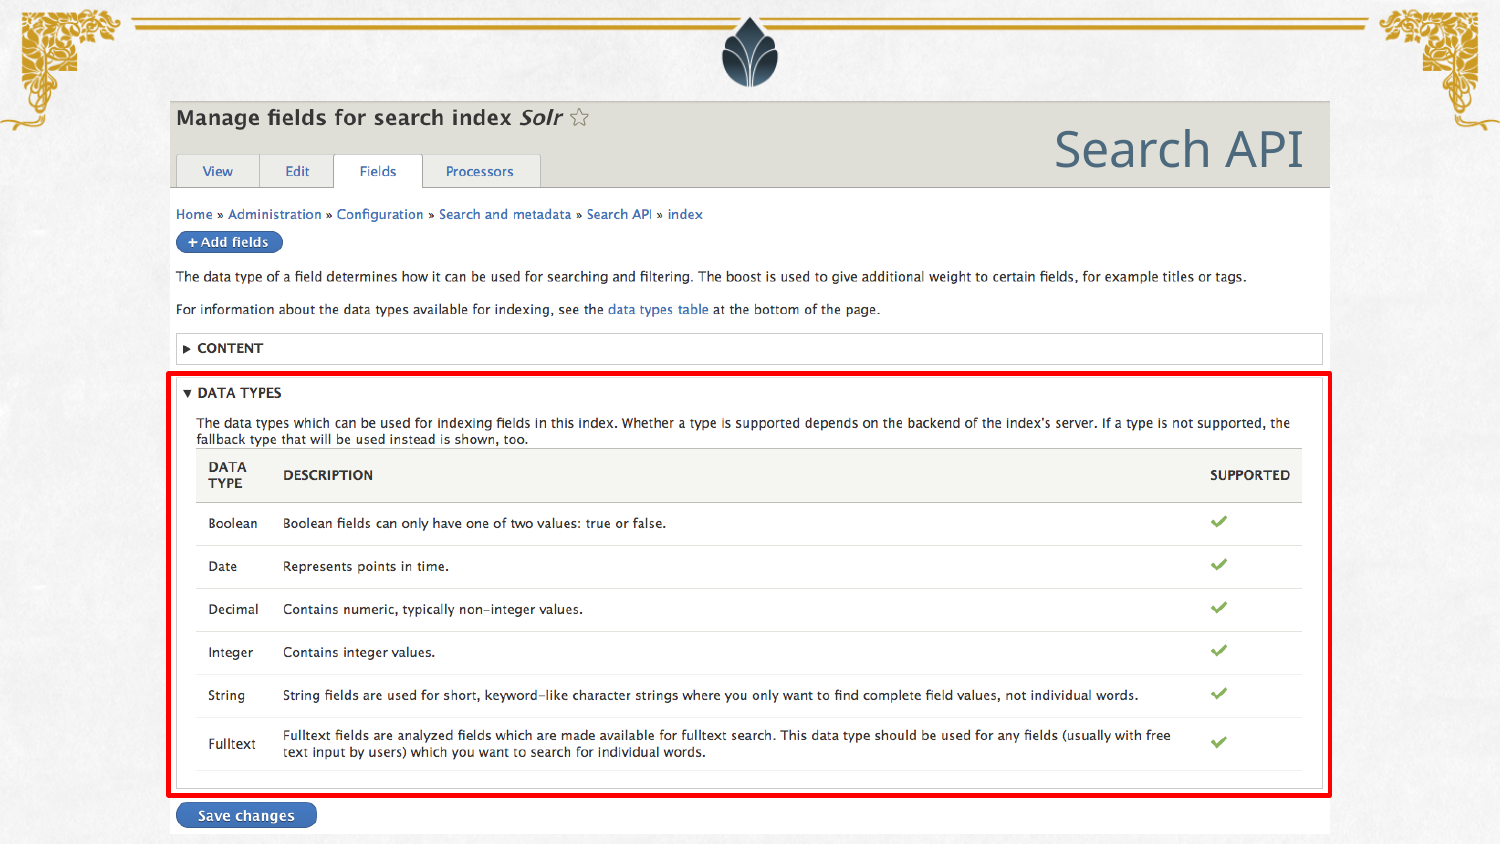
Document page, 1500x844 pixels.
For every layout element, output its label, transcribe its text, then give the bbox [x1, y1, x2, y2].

text_box Search API [1029, 101, 1330, 182]
picture [0, 0, 1500, 844]
